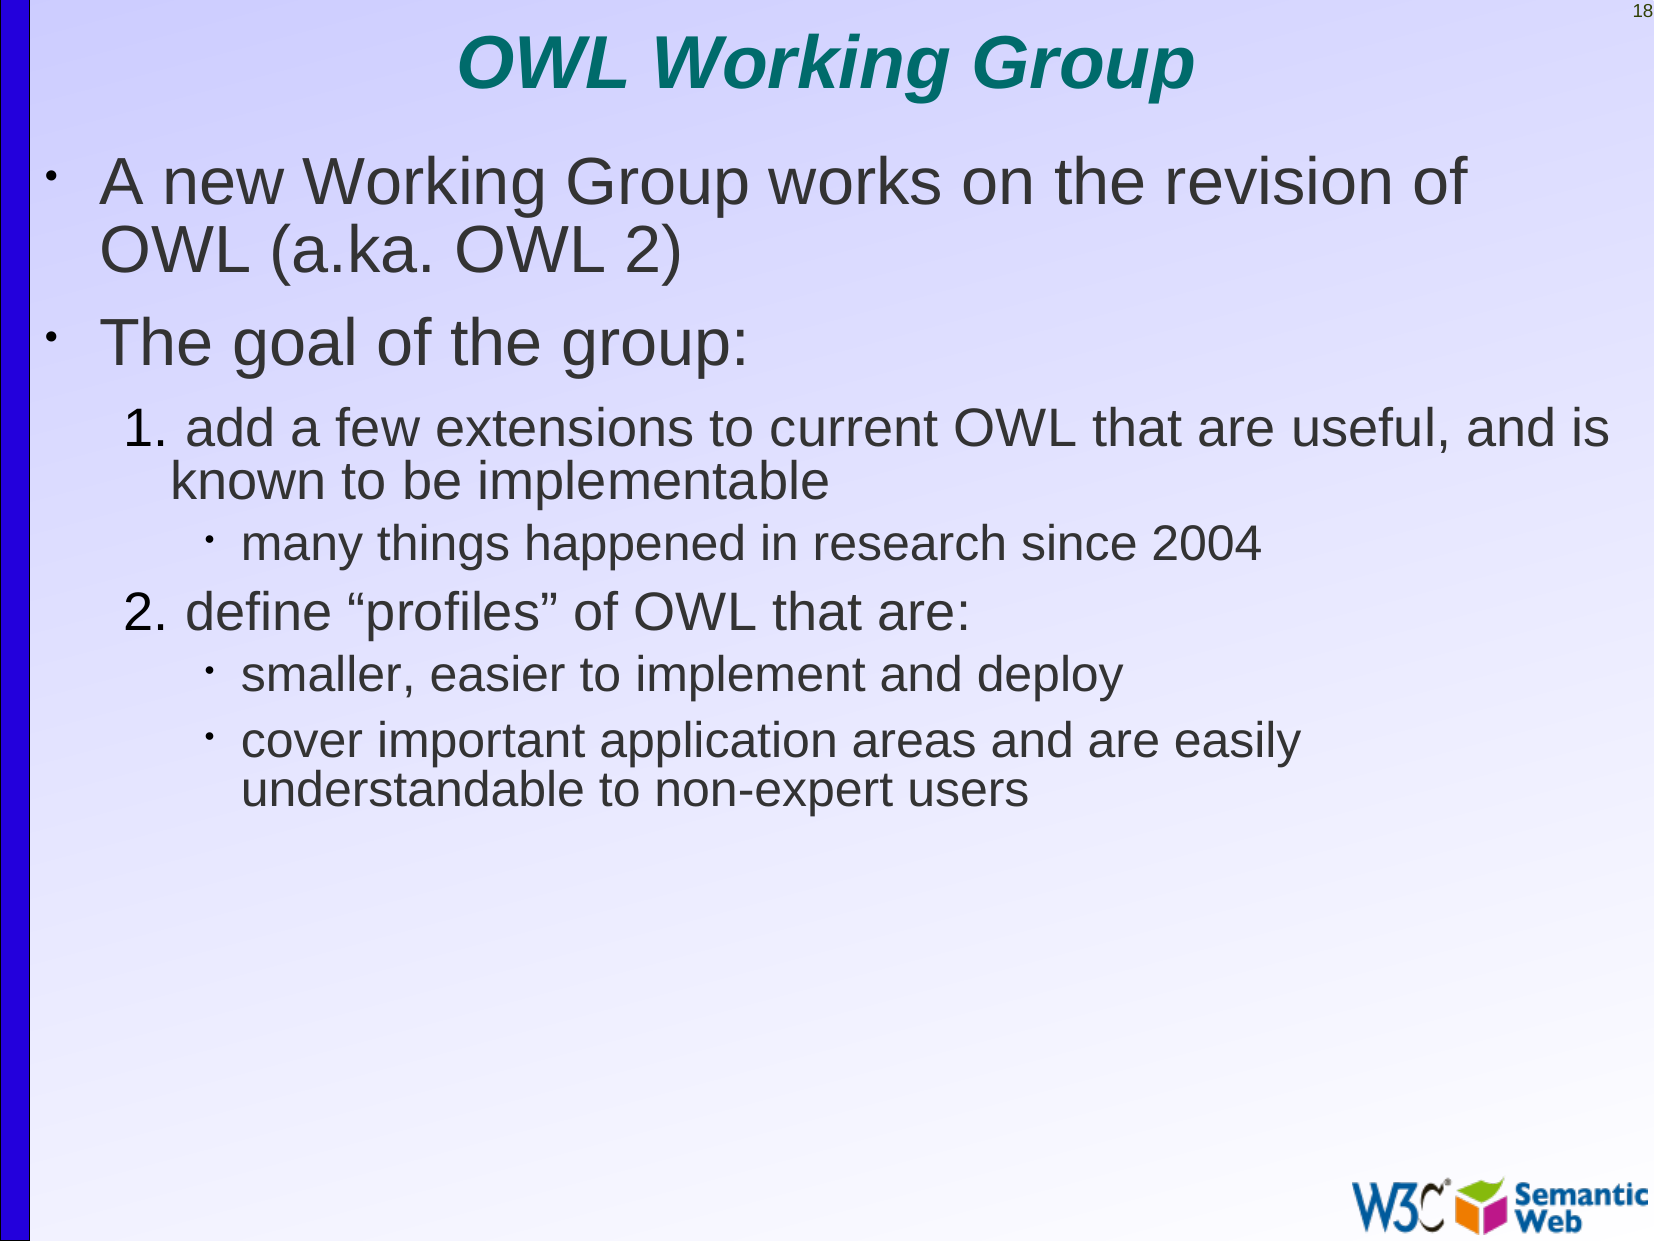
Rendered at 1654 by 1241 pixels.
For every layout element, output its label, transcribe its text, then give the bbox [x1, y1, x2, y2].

list A new Working Group works on the revision of OWL (a.ka. OWL 2)‏ The goal of the group: add a few extensions to current OWL that are useful, and is known to be implementable many things happened in research since 2004 define “profiles” of OWL that are: smaller, easier to implement and deploy cover important application areas and are easily understandable to non-expert users [29, 147, 1624, 1134]
title OWL Working Group [0, 5, 1654, 125]
picture [1352, 1175, 1648, 1235]
